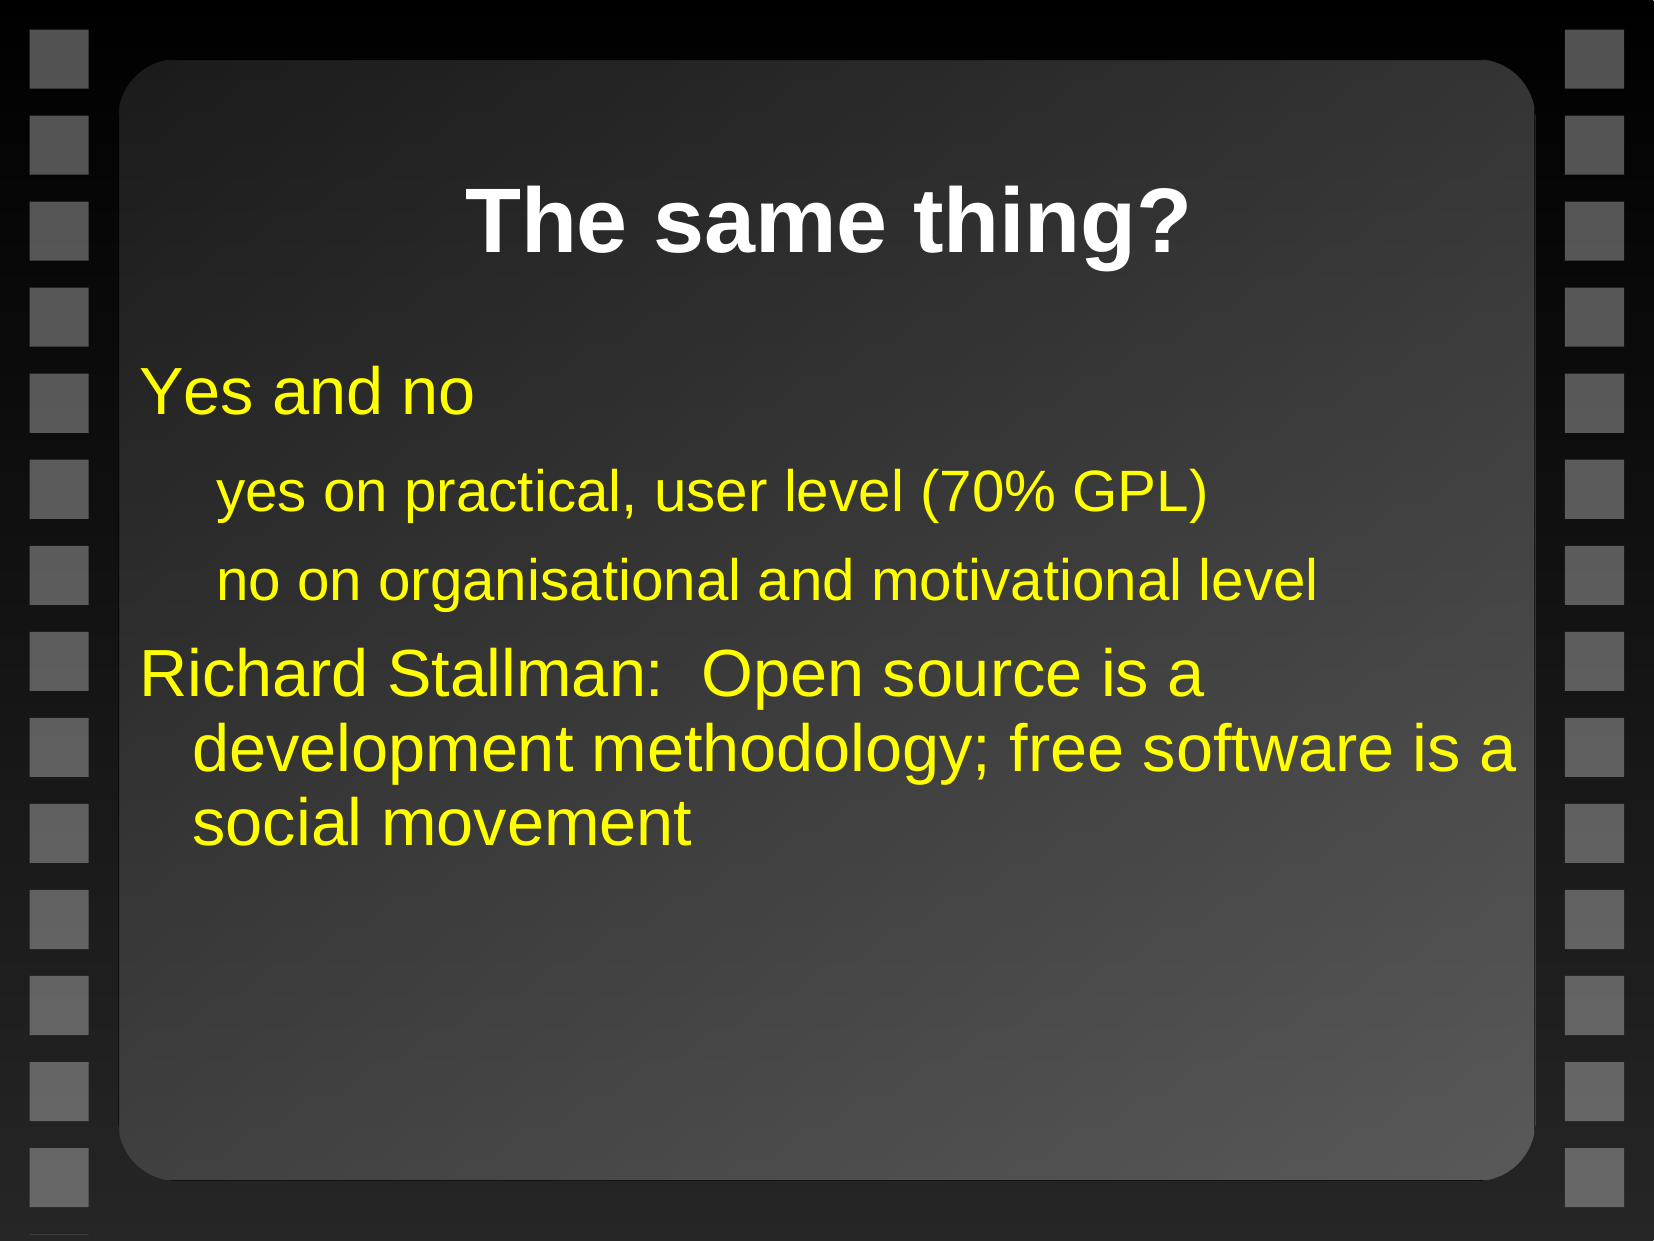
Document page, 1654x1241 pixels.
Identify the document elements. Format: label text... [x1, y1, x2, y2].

list Yes and no yes on practical, user level (70% GPL) no on organisational and motivational level Richard Stallman: Open source is a development methodology; free software is a social movement [121, 354, 1534, 1127]
title The same thing? [123, 117, 1536, 325]
